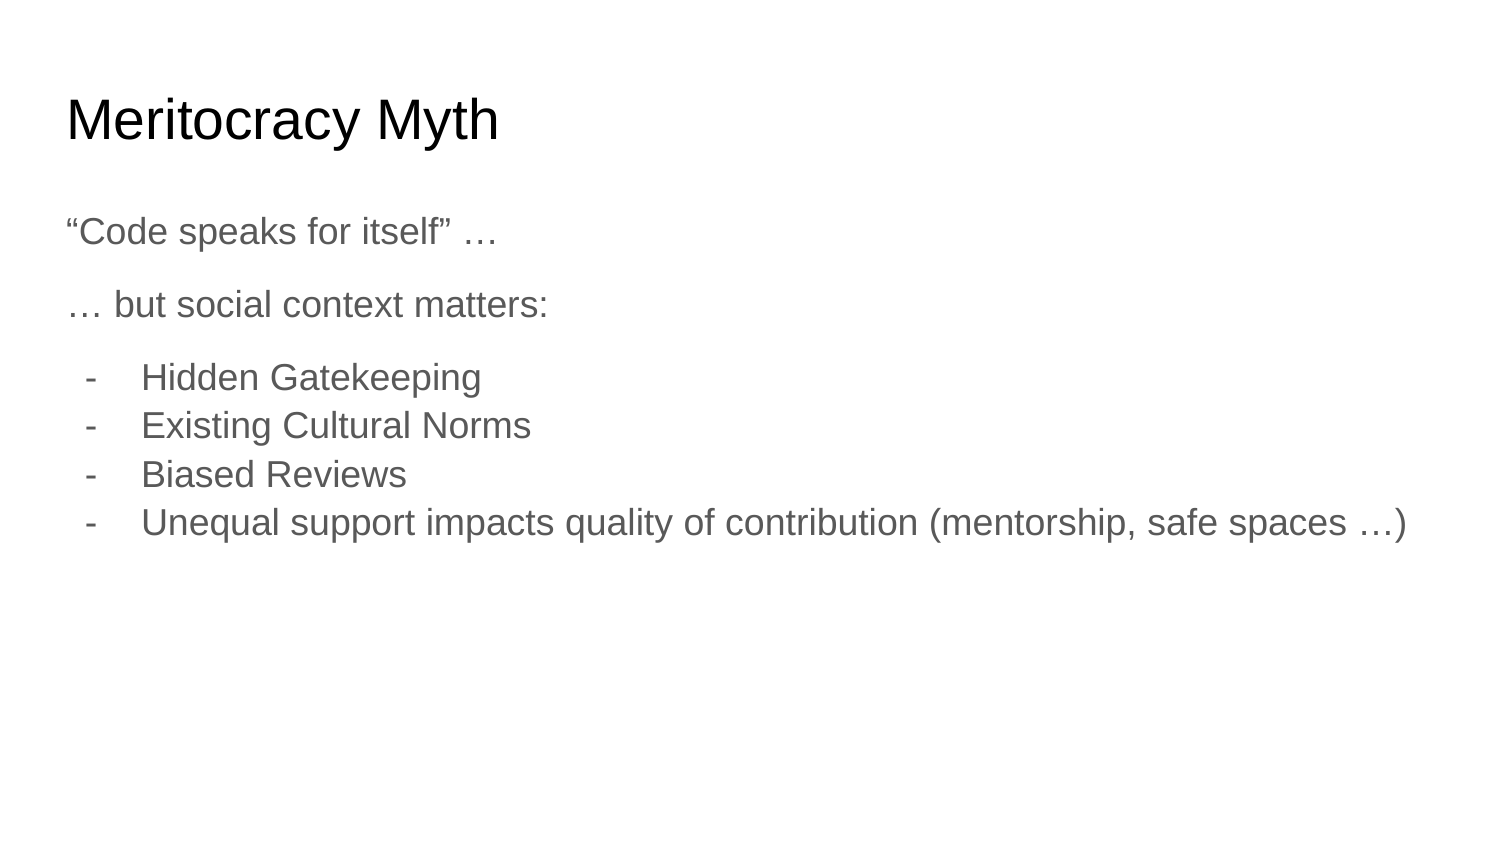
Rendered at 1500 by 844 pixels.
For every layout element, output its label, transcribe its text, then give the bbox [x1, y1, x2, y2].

list “Code speaks for itself” … … but social context matters: Hidden Gatekeeping Existing Cultural Norms Biased Reviews Unequal support impacts quality of contribution (mentorship, safe spaces …) [51, 189, 1449, 750]
title Meritocracy Myth [51, 72, 1449, 167]
